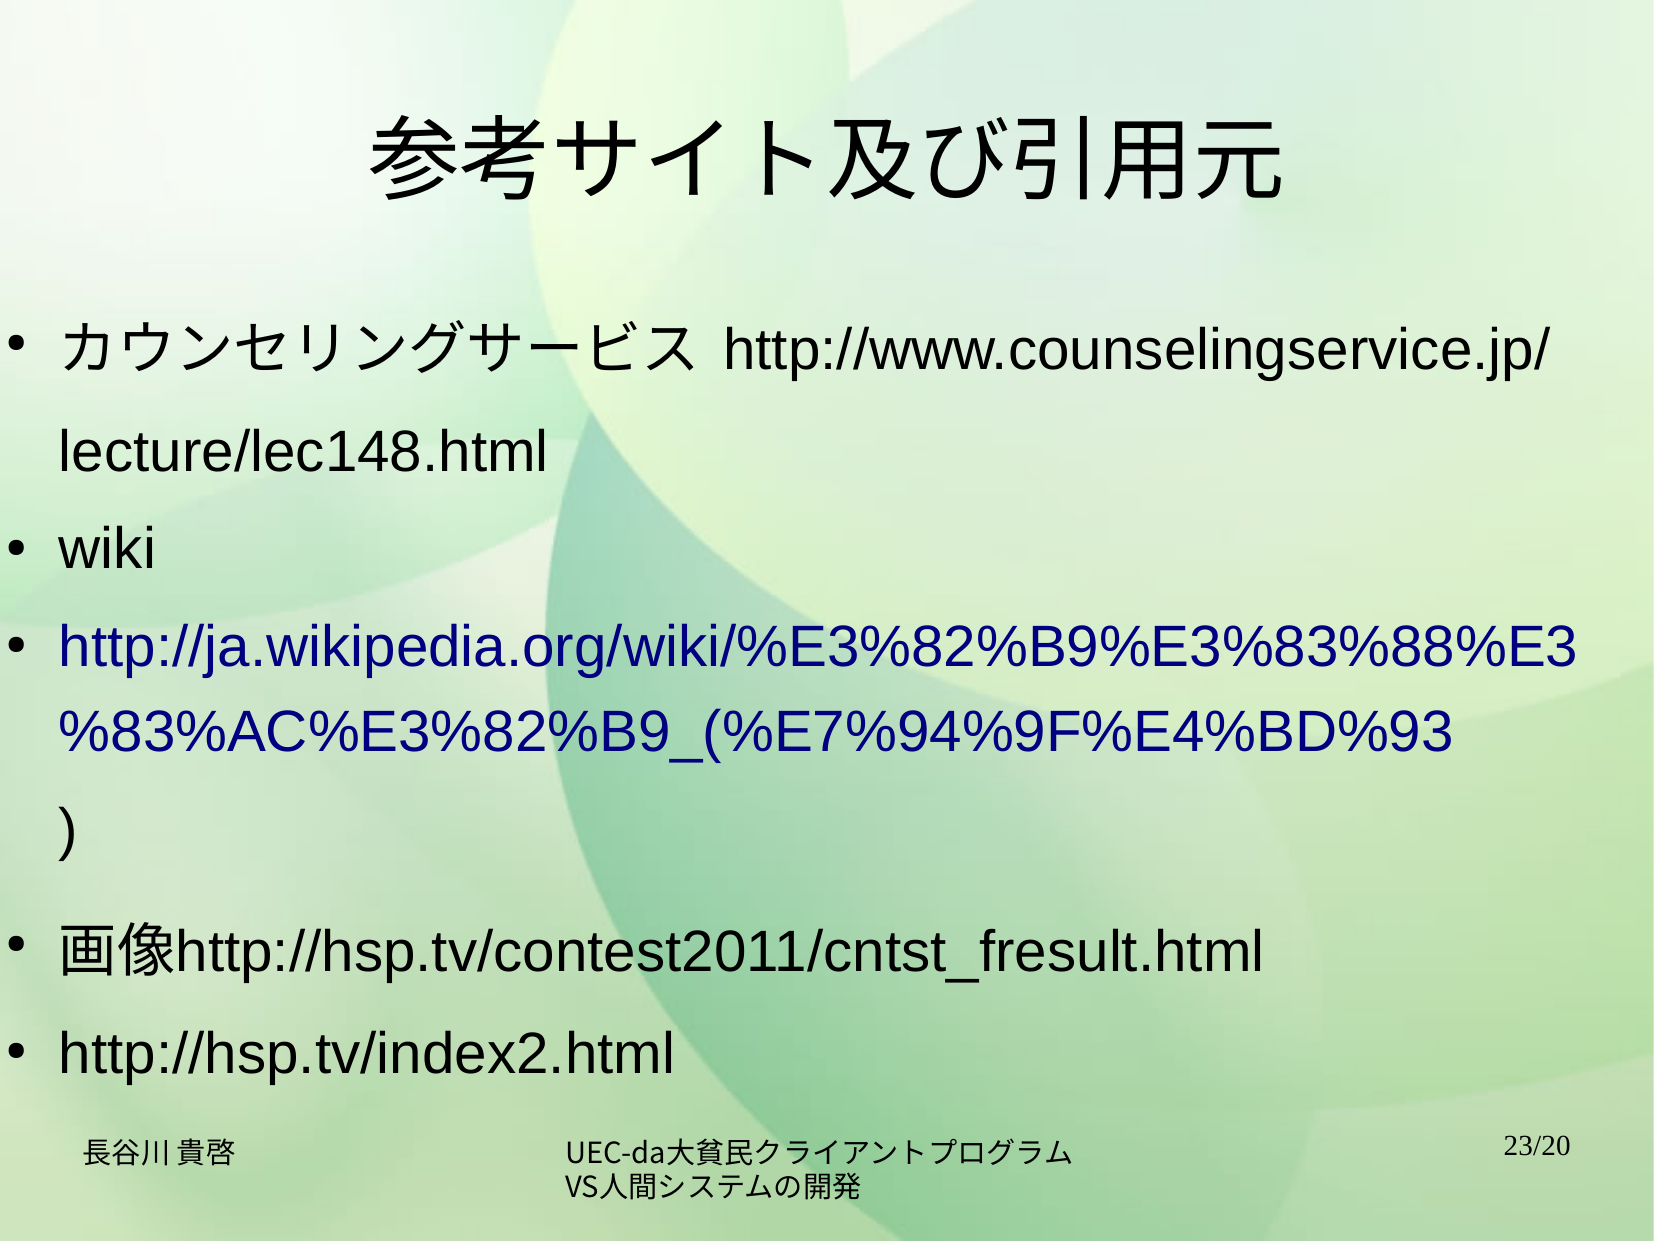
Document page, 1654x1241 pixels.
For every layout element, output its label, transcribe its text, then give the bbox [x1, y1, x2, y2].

list カウンセリングサービス http://www.counselingservice.jp/lecture/lec148.html wiki http://ja.wikipedia.org/wiki/%E3%82%B9%E3%83%88%E3%83%AC%E3%82%B9_(%E7%94%9F%E4%BD%93) 画像http://hsp.tv/contest2011/cntst_fresult.html http://hsp.tv/index2.html [0, 259, 1619, 1205]
title 参考サイト及び引用元 [82, 49, 1571, 257]
picture [0, 0, 1654, 1241]
